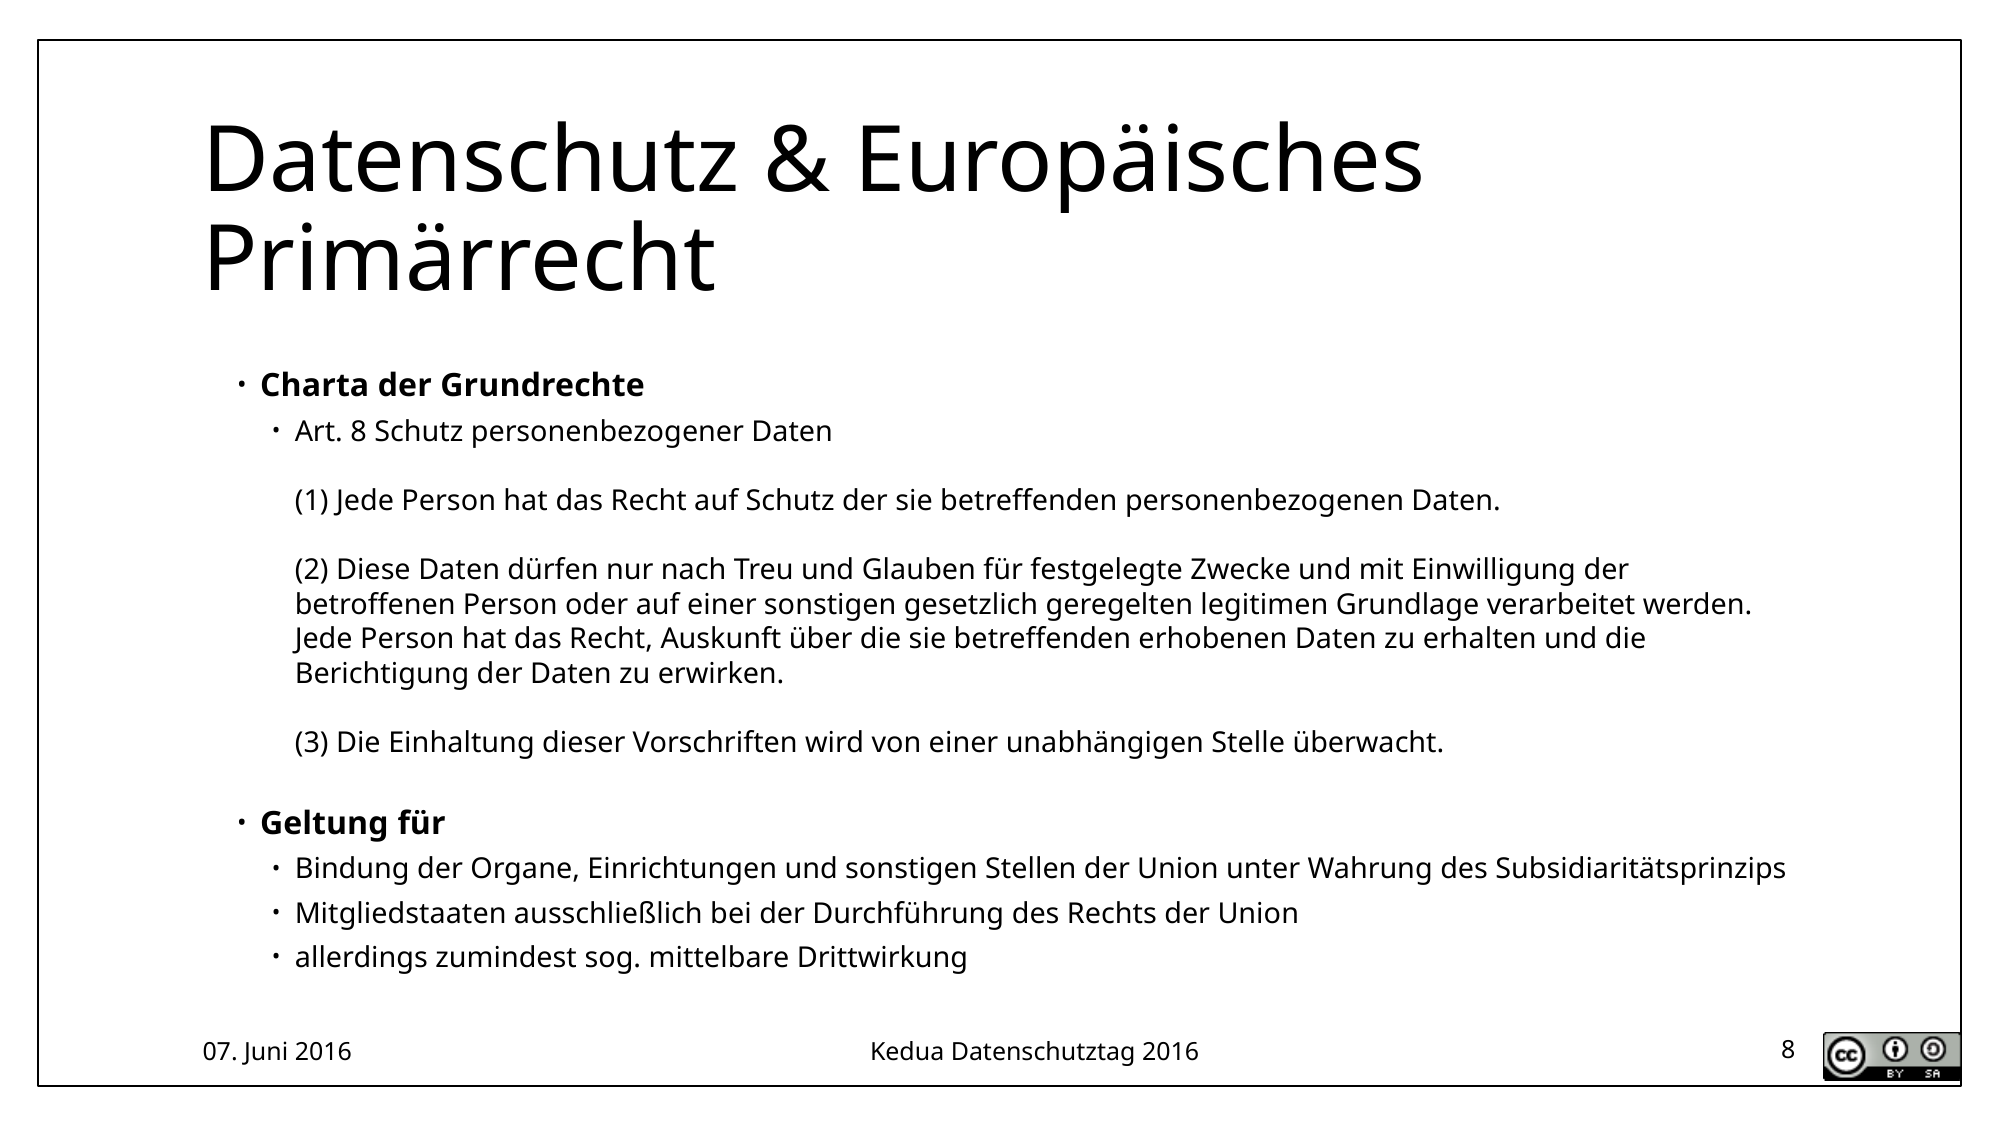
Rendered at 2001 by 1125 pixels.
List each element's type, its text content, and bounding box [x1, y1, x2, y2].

list Charta der Grundrechte Art. 8 Schutz personenbezogener Daten (1) Jede Person hat das Recht auf Schutz der sie betreffenden personenbezogenen Daten. (2) Diese Daten dürfen nur nach Treu und Glauben für festgelegte Zwecke und mit Einwilligung der betroffenen Person oder auf einer sonstigen gesetzlich geregelten legitimen Grundlage verarbeitet werden. Jede Person hat das Recht, Auskunft über die sie betreffenden erhobenen Daten zu erhalten und die Berichtigung der Daten zu erwirken. (3) Die Einhaltung dieser Vorschriften wird von einer unabhängigen Stelle überwacht. Geltung für Bindung der Organe, Einrichtungen und sonstigen Stellen der Union unter Wahrung des Subsidiaritätsprinzips Mitgliedstaaten ausschließlich bei der Durchführung des Rechts der Union allerdings zumindest sog. mittelbare Drittwirkung [187, 337, 1808, 1000]
picture [1823, 1032, 1962, 1081]
title Datenschutz & Europäisches Primärrecht [187, 99, 1808, 323]
slide_number 07. Juni 2016 [187, 1020, 570, 1081]
slide_number <Foliennummer> [1530, 1020, 1811, 1081]
footer Kedua Datenschutztag 2016 [647, 1020, 1422, 1081]
